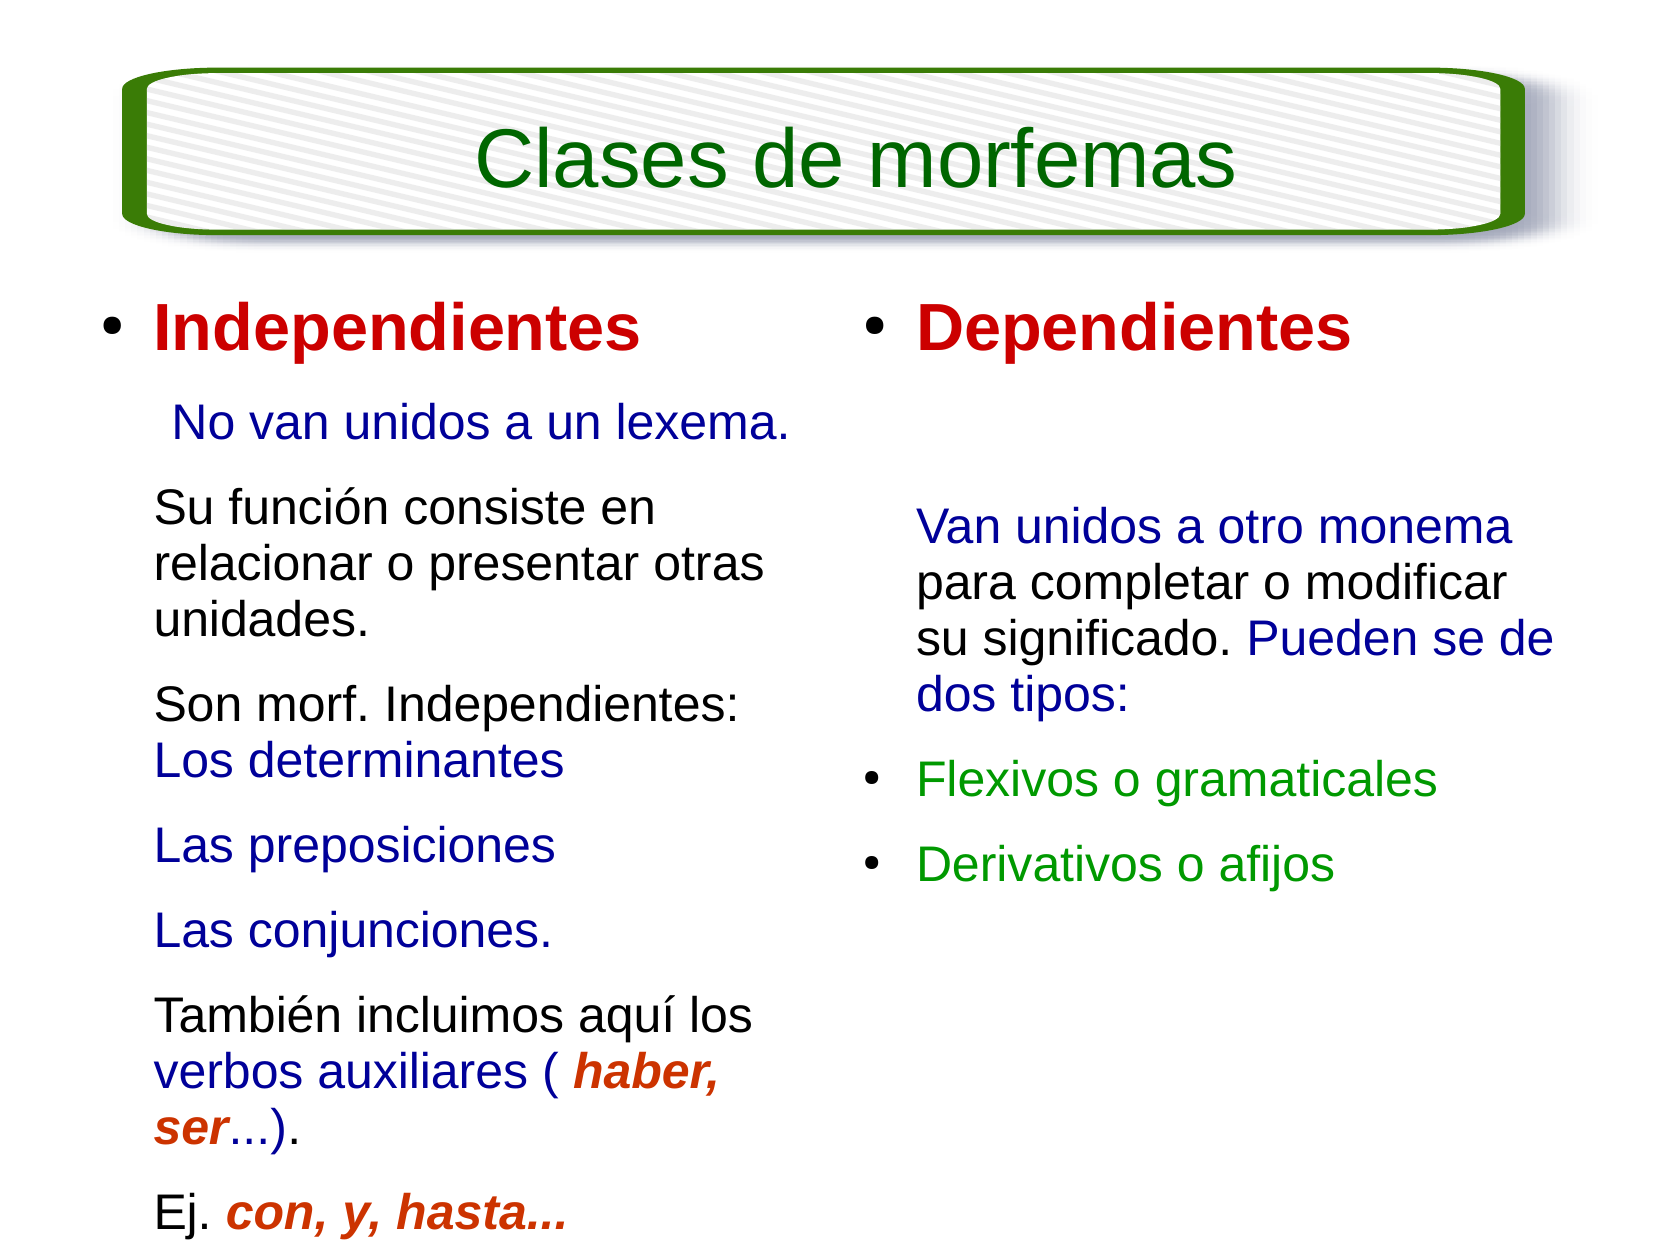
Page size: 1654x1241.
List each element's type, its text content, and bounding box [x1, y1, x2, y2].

list Dependientes Van unidos a otro monema para completar o modificar su significado. Pueden se de dos tipos: Flexivos o gramaticales Derivativos o afijos [845, 290, 1572, 1109]
list Independientes No van unidos a un lexema. Su función consiste en relacionar o presentar otras unidades. Son morf. Independientes: Los determinantes Las preposiciones Las conjunciones. También incluimos aquí los verbos auxiliares ( haber, ser...). Ej. con, y, hasta... [82, 290, 809, 1241]
picture [59, 57, 1654, 261]
